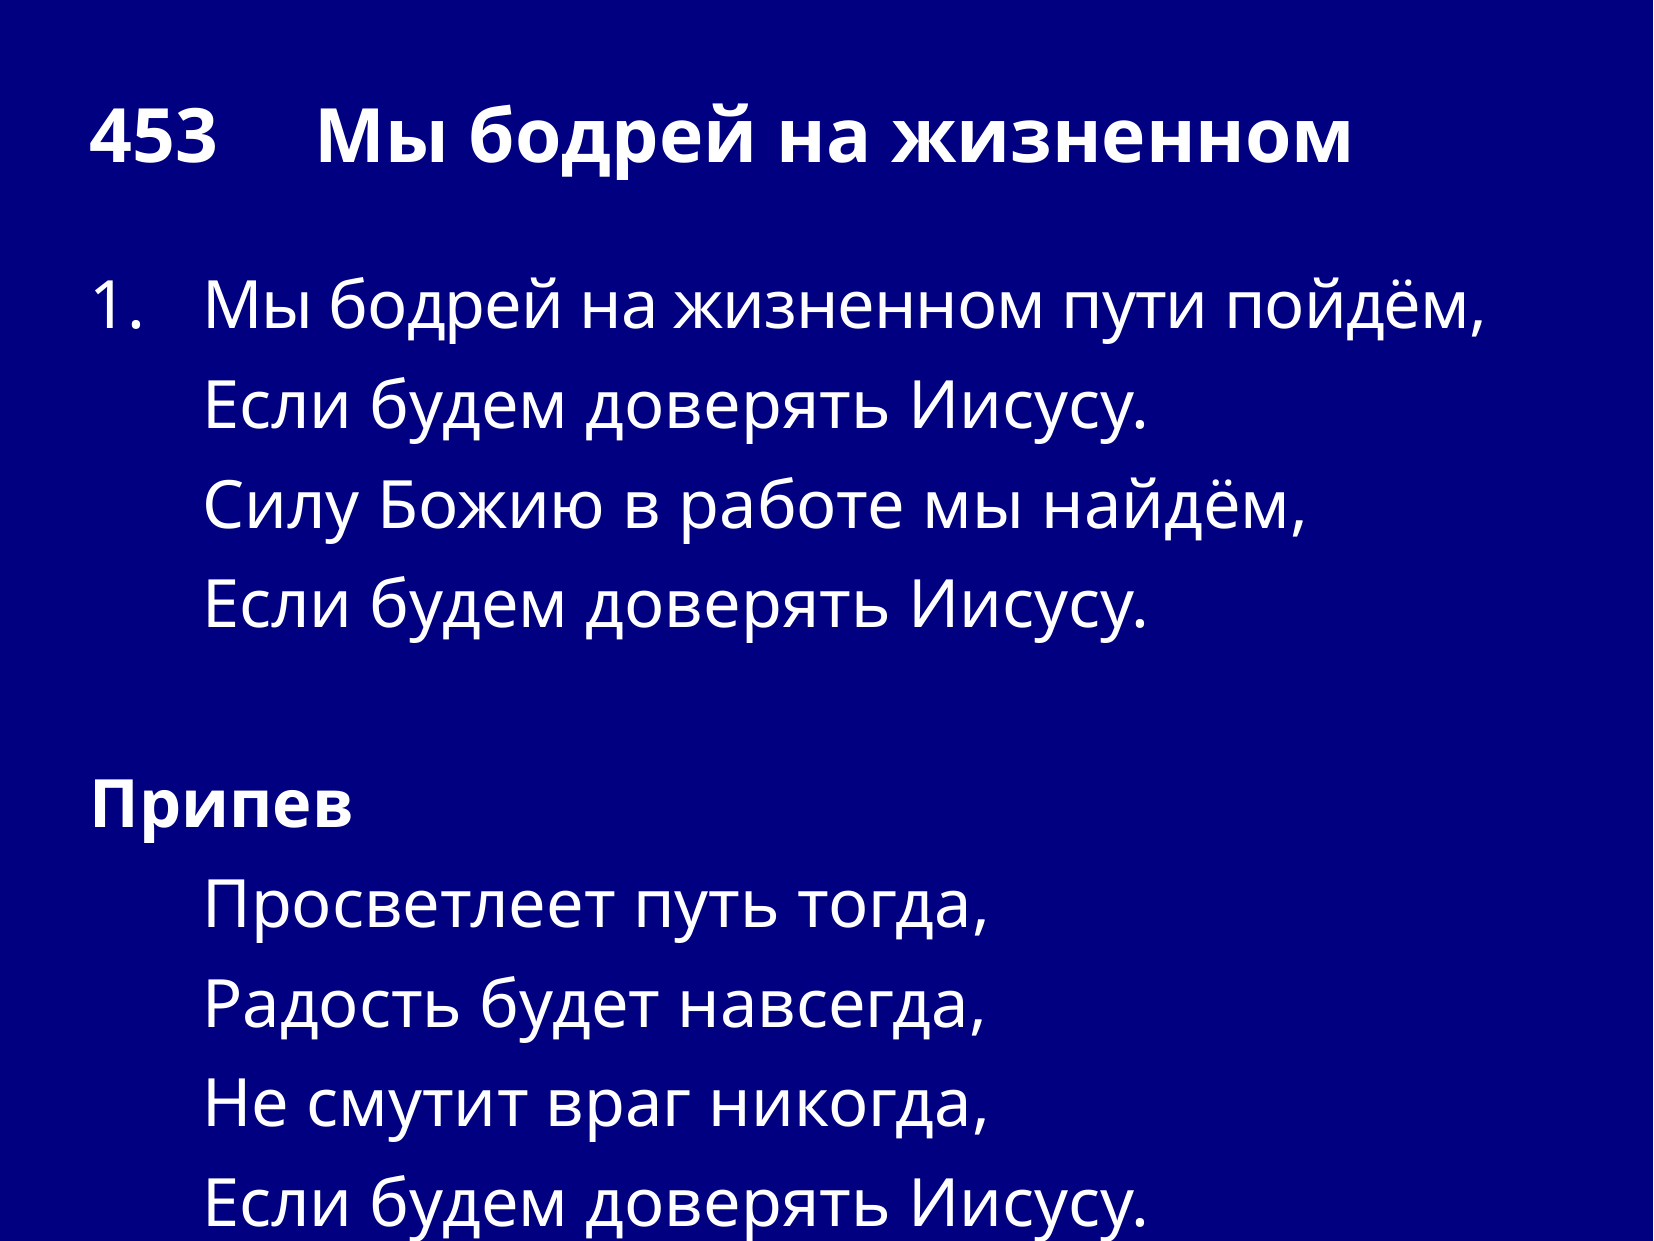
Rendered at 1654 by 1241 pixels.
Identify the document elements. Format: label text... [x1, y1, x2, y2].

text_box 1. Мы бодрей на жизненном пути пойдём, Если будем доверять Иисусу. Силу Божию в работе мы найдём, Если будем доверять Иисусу. Припев Просветлеет путь тогда, Радость будет навсегда, Не смутит враг никогда, Если будем доверять Иисусу. [75, 150, 1653, 1163]
text_box 453 Мы бодрей на жизненном [75, 75, 1576, 188]
